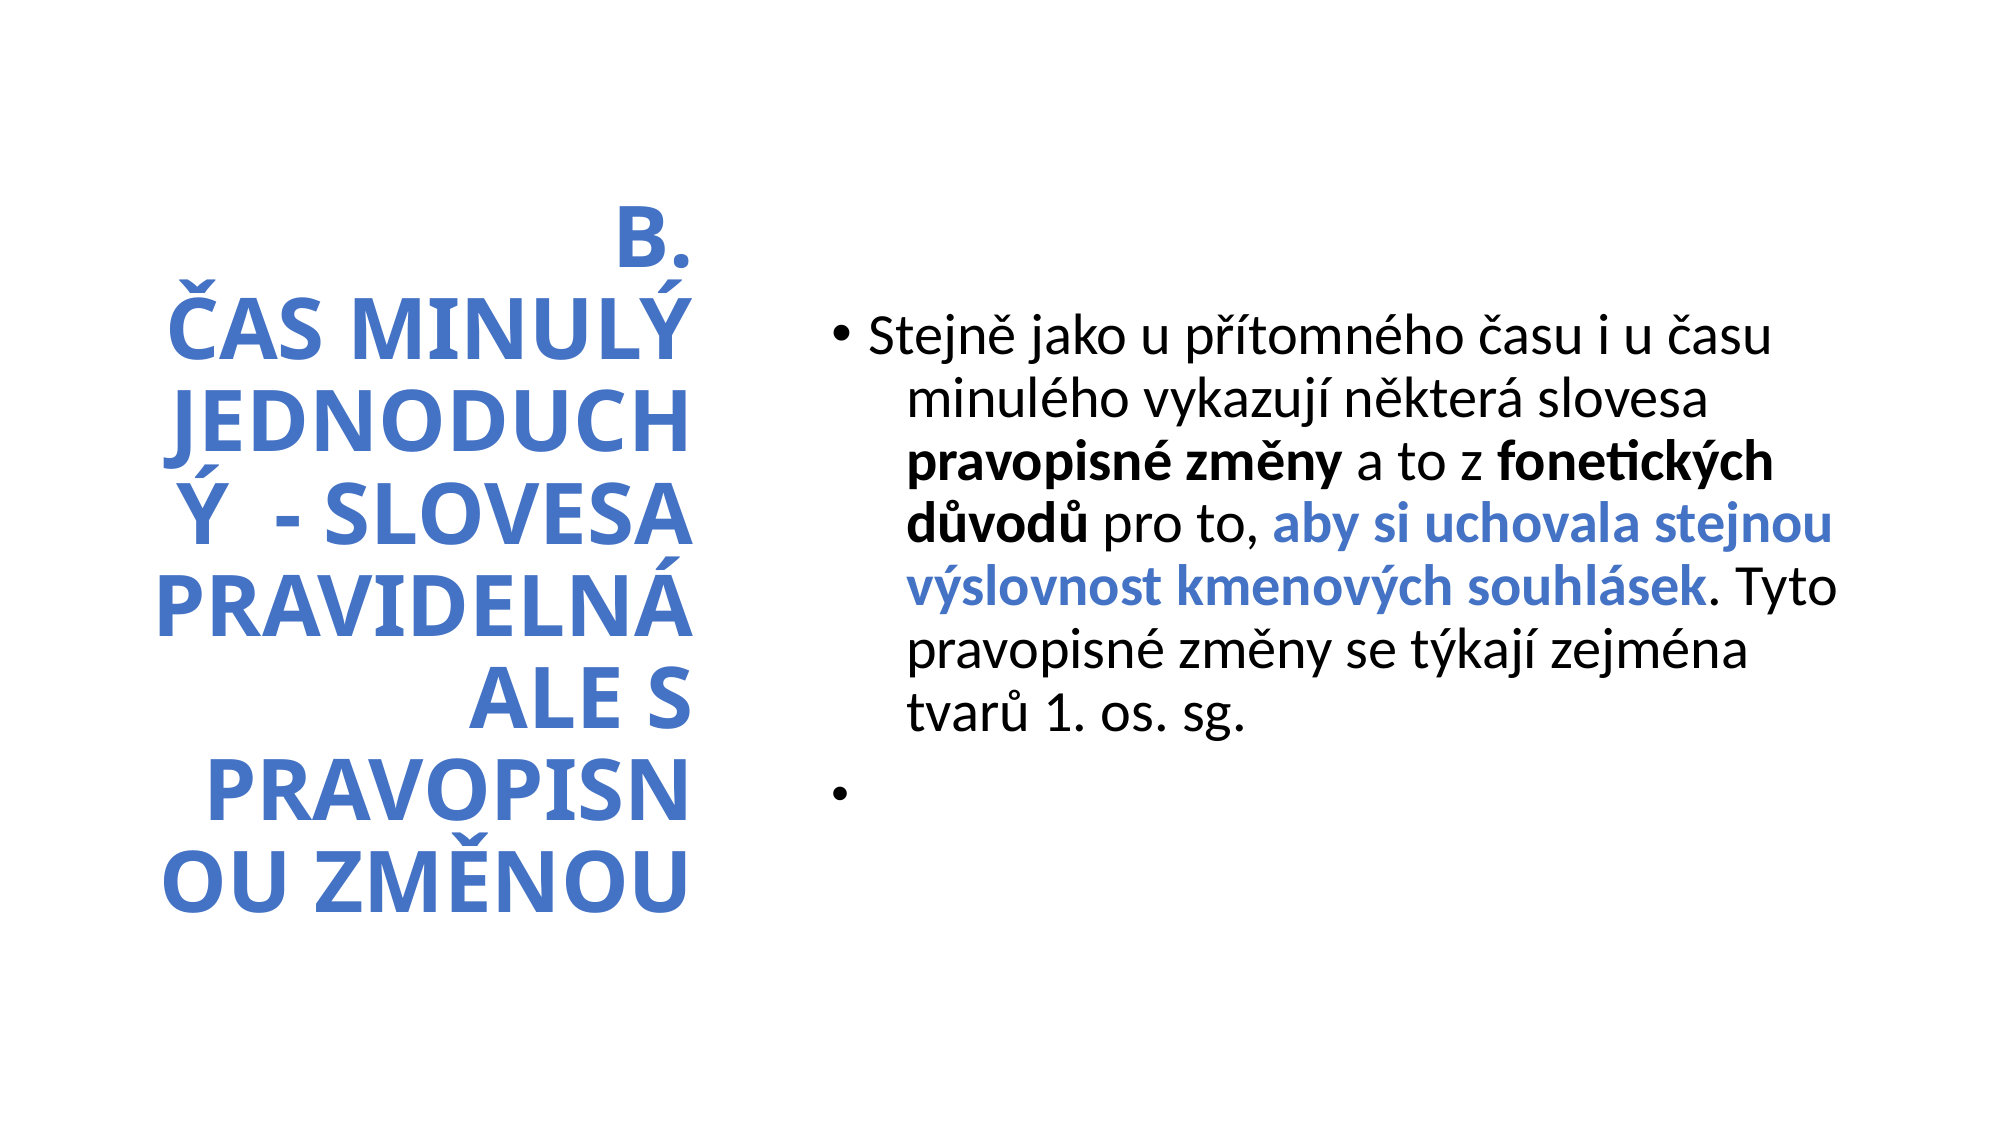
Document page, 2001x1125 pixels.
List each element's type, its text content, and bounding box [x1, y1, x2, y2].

title B. ČAS MINULÝ JEDNODUCHÝ - SLOVESA PRAVIDELNÁ ALE S PRAVOPISNOU ZMĚNOU [137, 158, 711, 967]
list Stejně jako u přítomného času i u času minulého vykazují některá slovesa pravopisné změny a to z fonetických důvodů pro to, aby si uchovala stejnou výslovnost kmenových souhlásek. Tyto pravopisné změny se týkají zejména tvarů 1. os. sg. [816, 158, 1863, 967]
